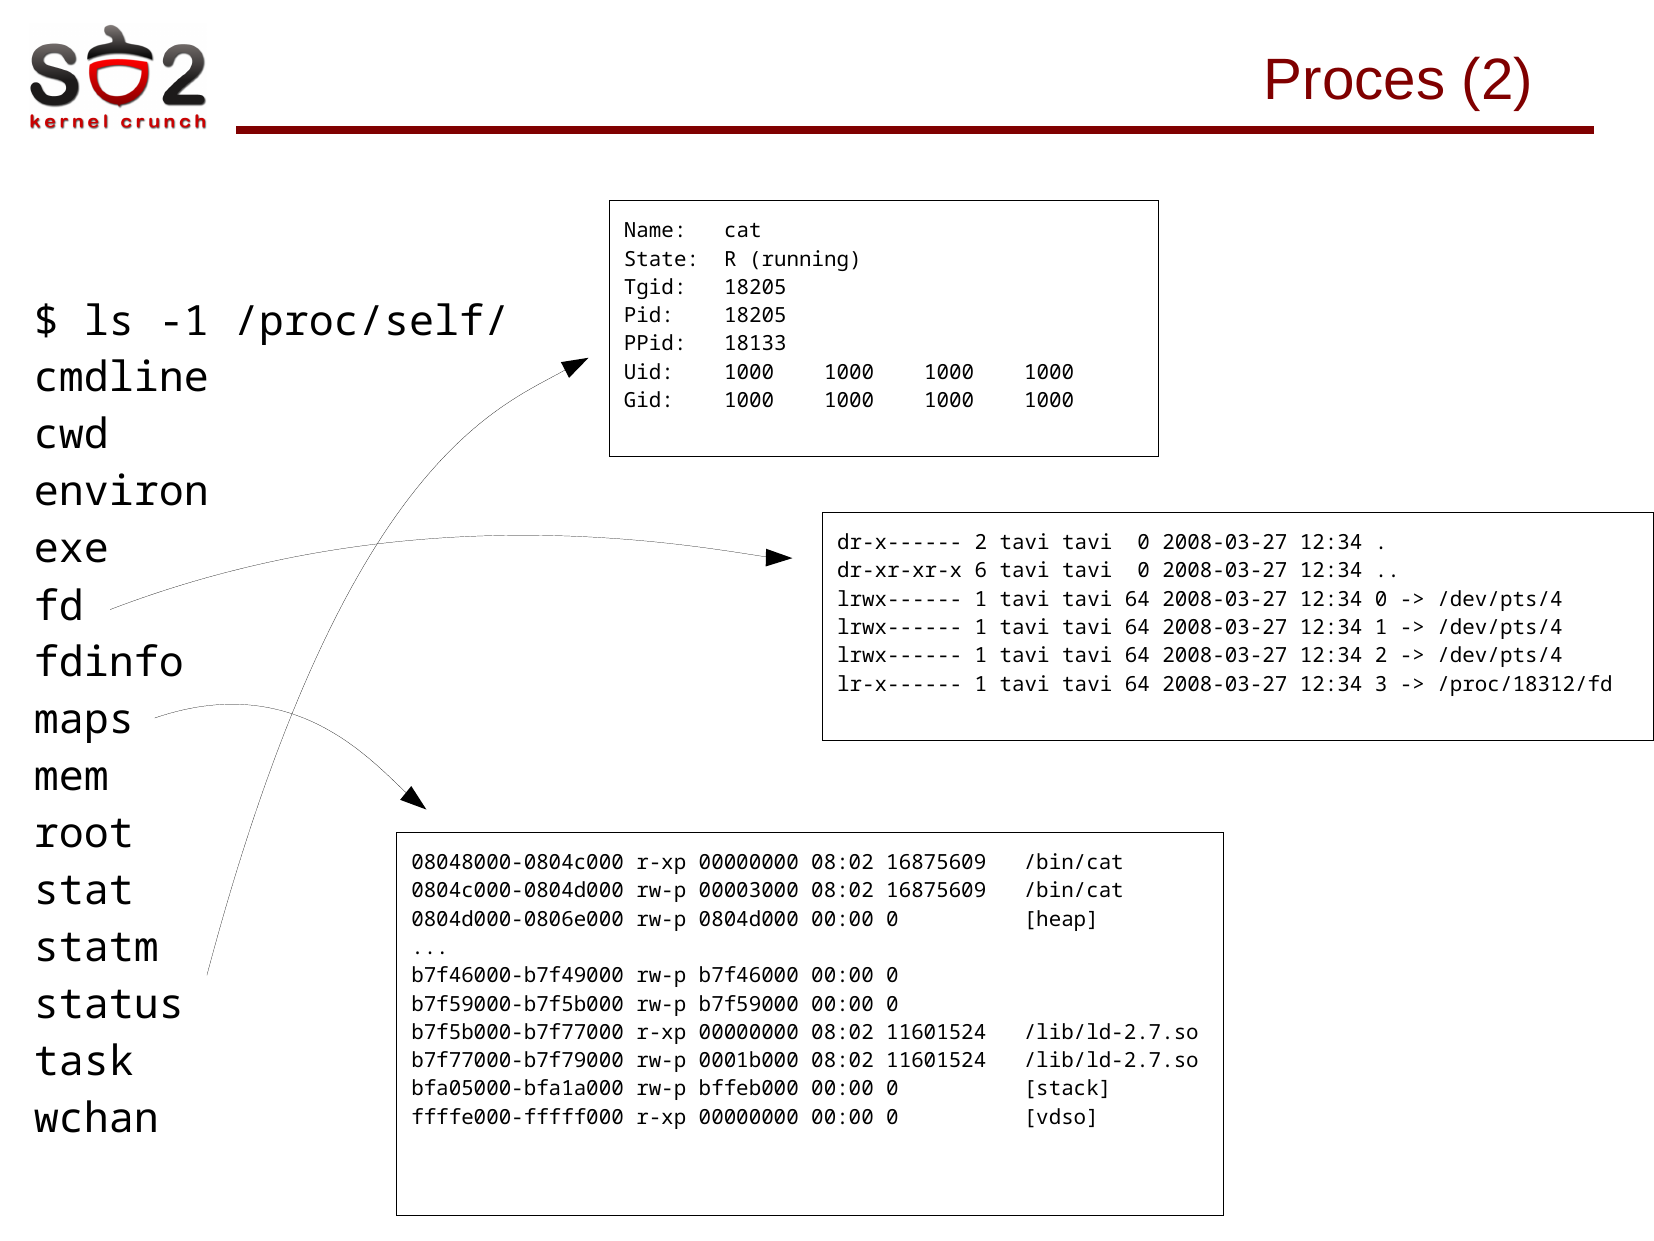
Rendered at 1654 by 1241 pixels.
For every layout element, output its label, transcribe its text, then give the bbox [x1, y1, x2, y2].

picture [29, 23, 121, 130]
list $ ls -1 /proc/self/ cmdline cwd environ exe fd fdinfo maps mem root stat statm status task wchan [16, 315, 615, 1120]
text_box dr-x------ 2 tavi tavi 0 2008-03-27 12:34 . dr-xr-xr-x 6 tavi tavi 0 2008-03-27 12:34 .. lrwx------ 1 tavi tavi 64 2008-03-27 12:34 0 -> /dev/pts/4 lrwx------ 1 tavi tavi 64 2008-03-27 12:34 1 -> /dev/pts/4 lrwx------ 1 tavi tavi 64 2008-03-27 12:34 2 -> /dev/pts/4 lr-x------ 1 tavi tavi 64 2008-03-27 12:34 3 -> /proc/18312/fd [822, 512, 1654, 741]
text_box 08048000-0804c000 r-xp 00000000 08:02 16875609 /bin/cat 0804c000-0804d000 rw-p 00003000 08:02 16875609 /bin/cat 0804d000-0806e000 rw-p 0804d000 00:00 0 [heap] ... b7f46000-b7f49000 rw-p b7f46000 00:00 0 b7f59000-b7f5b000 rw-p b7f59000 00:00 0 b7f5b000-b7f77000 r-xp 00000000 08:02 11601524 /lib/ld-2.7.so b7f77000-b7f79000 rw-p 0001b000 08:02 11601524 /lib/ld-2.7.so bfa05000-bfa1a000 rw-p bffeb000 00:00 0 [stack] ffffe000-fffff000 r-xp 00000000 00:00 0 [vdso] [396, 832, 1224, 1216]
title Proces (2) [121, 11, 1534, 148]
text_box Name: cat State: R (running) Tgid: 18205 Pid: 18205 PPid: 18133 Uid: 1000 1000 1000 1000 Gid: 1000 1000 1000 1000 [609, 200, 1159, 449]
